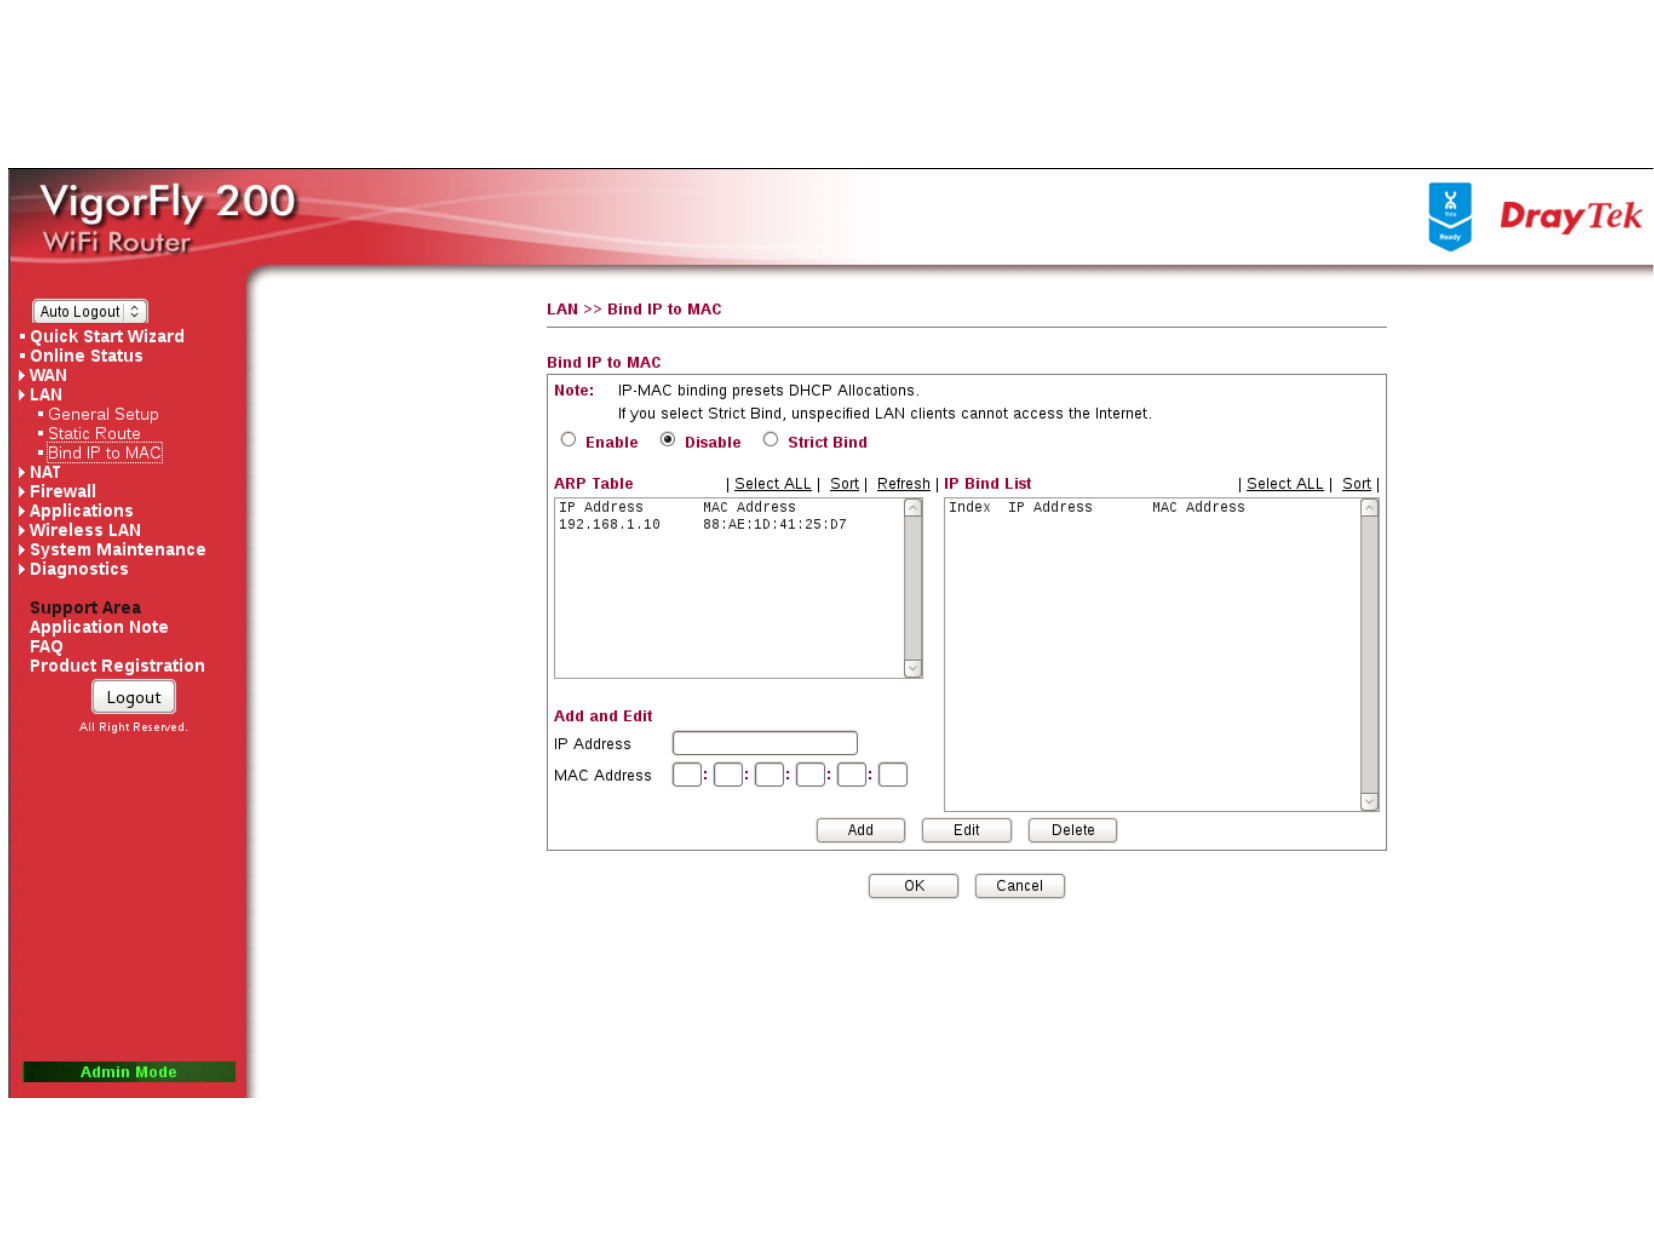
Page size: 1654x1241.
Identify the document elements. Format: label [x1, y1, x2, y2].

picture [8, 168, 1654, 1098]
